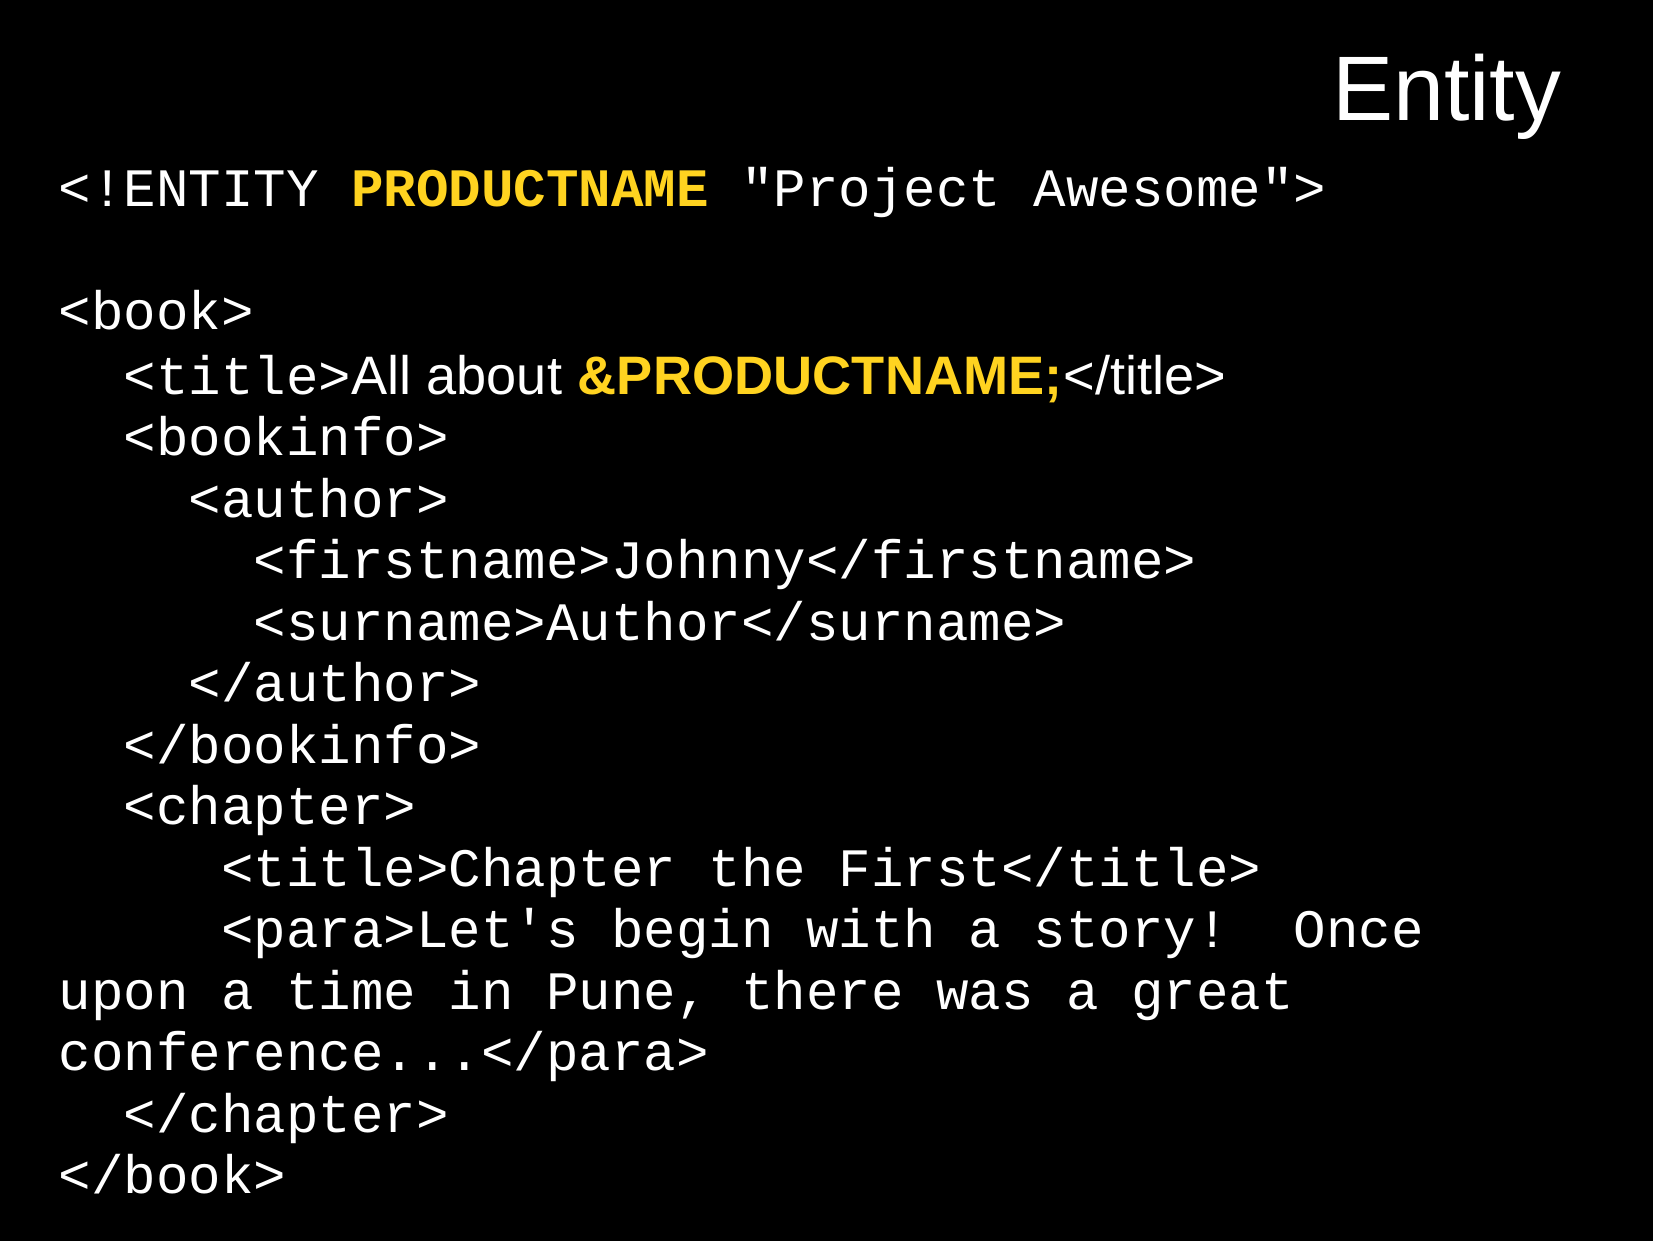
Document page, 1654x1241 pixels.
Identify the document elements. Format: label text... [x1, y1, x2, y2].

title Entity [1205, 0, 1653, 192]
subtitle <!ENTITY PRODUCTNAME "Project Awesome"> <book> <title>All about &PRODUCTNAME;</title> <bookinfo> <author> <firstname>Johnny</firstname> <surname>Author</surname> </author> </bookinfo> <chapter> <title>Chapter the First</title> <para>Let's begin with a story! Once upon a time in Pune, there was a great conference...</para> </chapter> </book> [58, 155, 1547, 1216]
